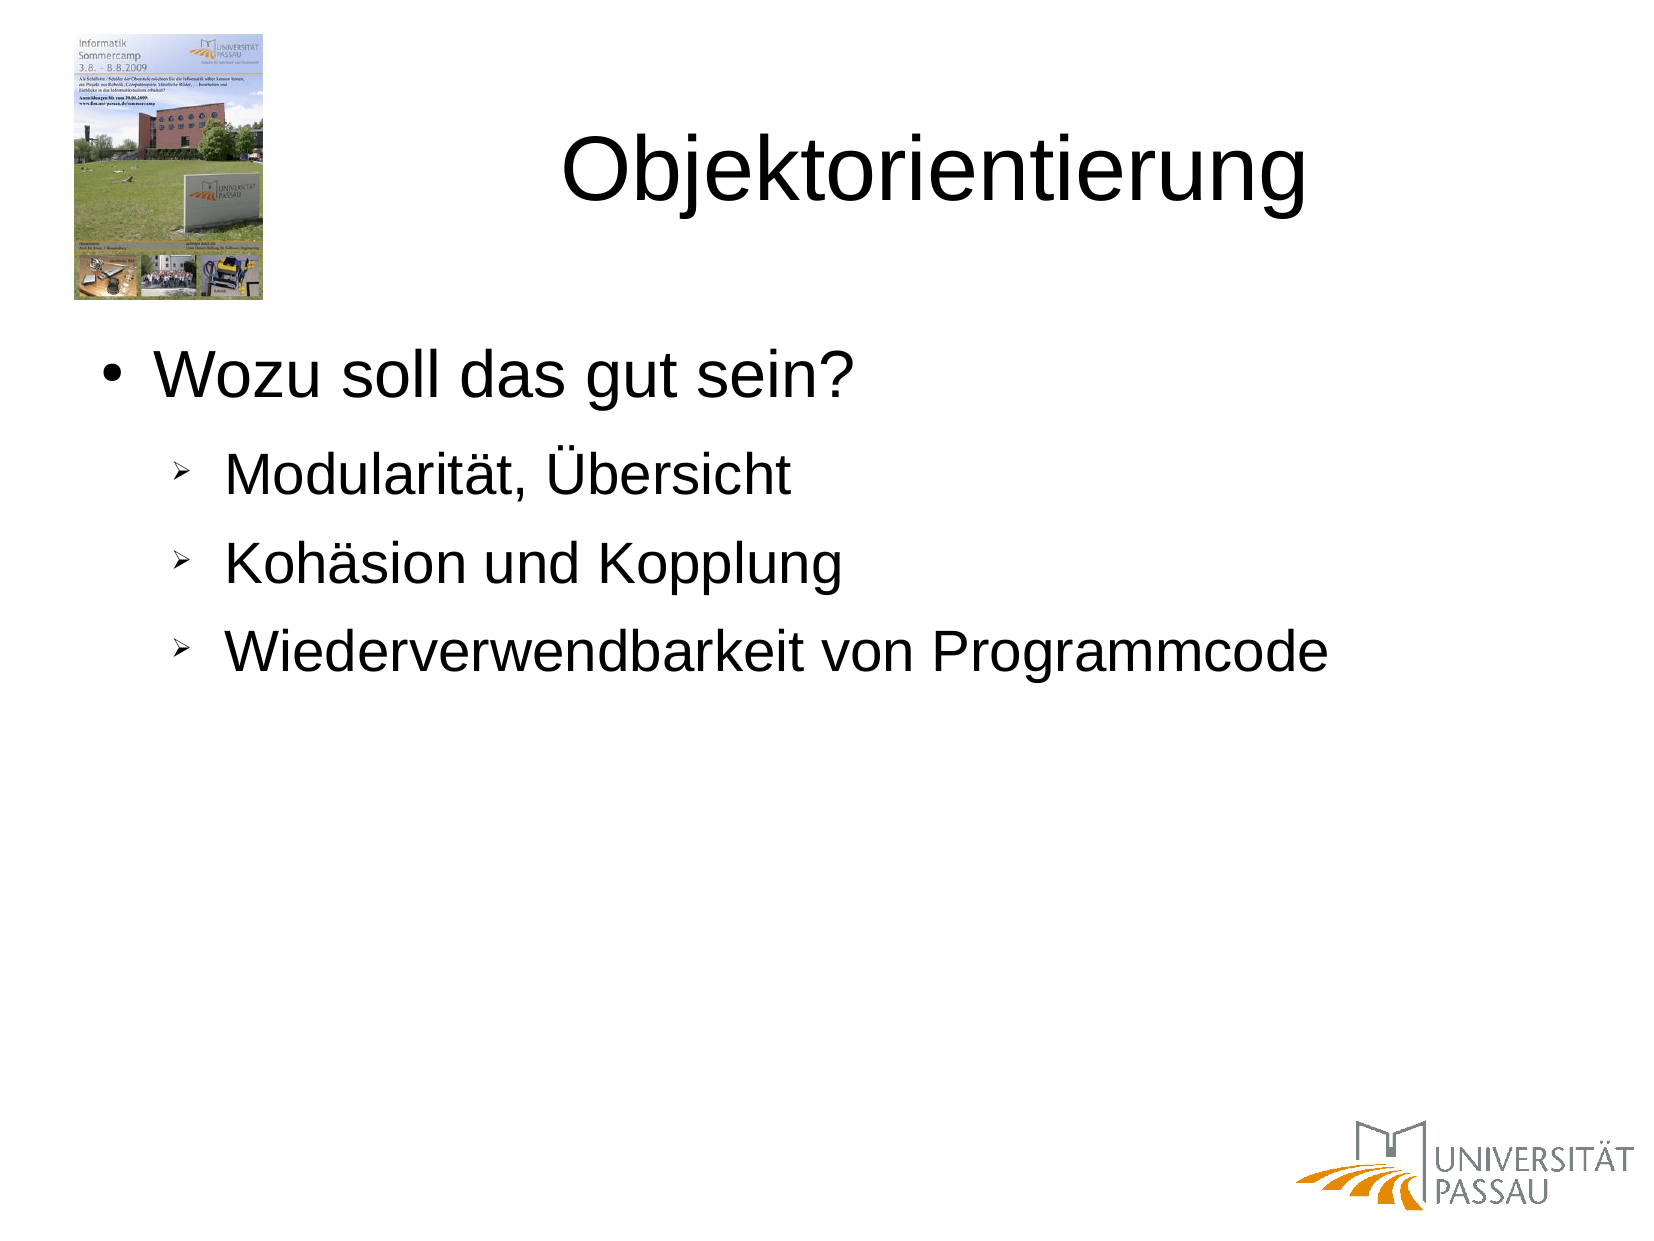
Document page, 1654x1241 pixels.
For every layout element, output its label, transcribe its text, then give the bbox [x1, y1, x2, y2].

list Wozu soll das gut sein? Modularität, Übersicht Kohäsion und Kopplung Wiederverwendbarkeit von Programmcode [82, 337, 1571, 1157]
picture [74, 34, 263, 300]
title Objektorientierung [300, 37, 1571, 301]
picture [1295, 1120, 1634, 1211]
